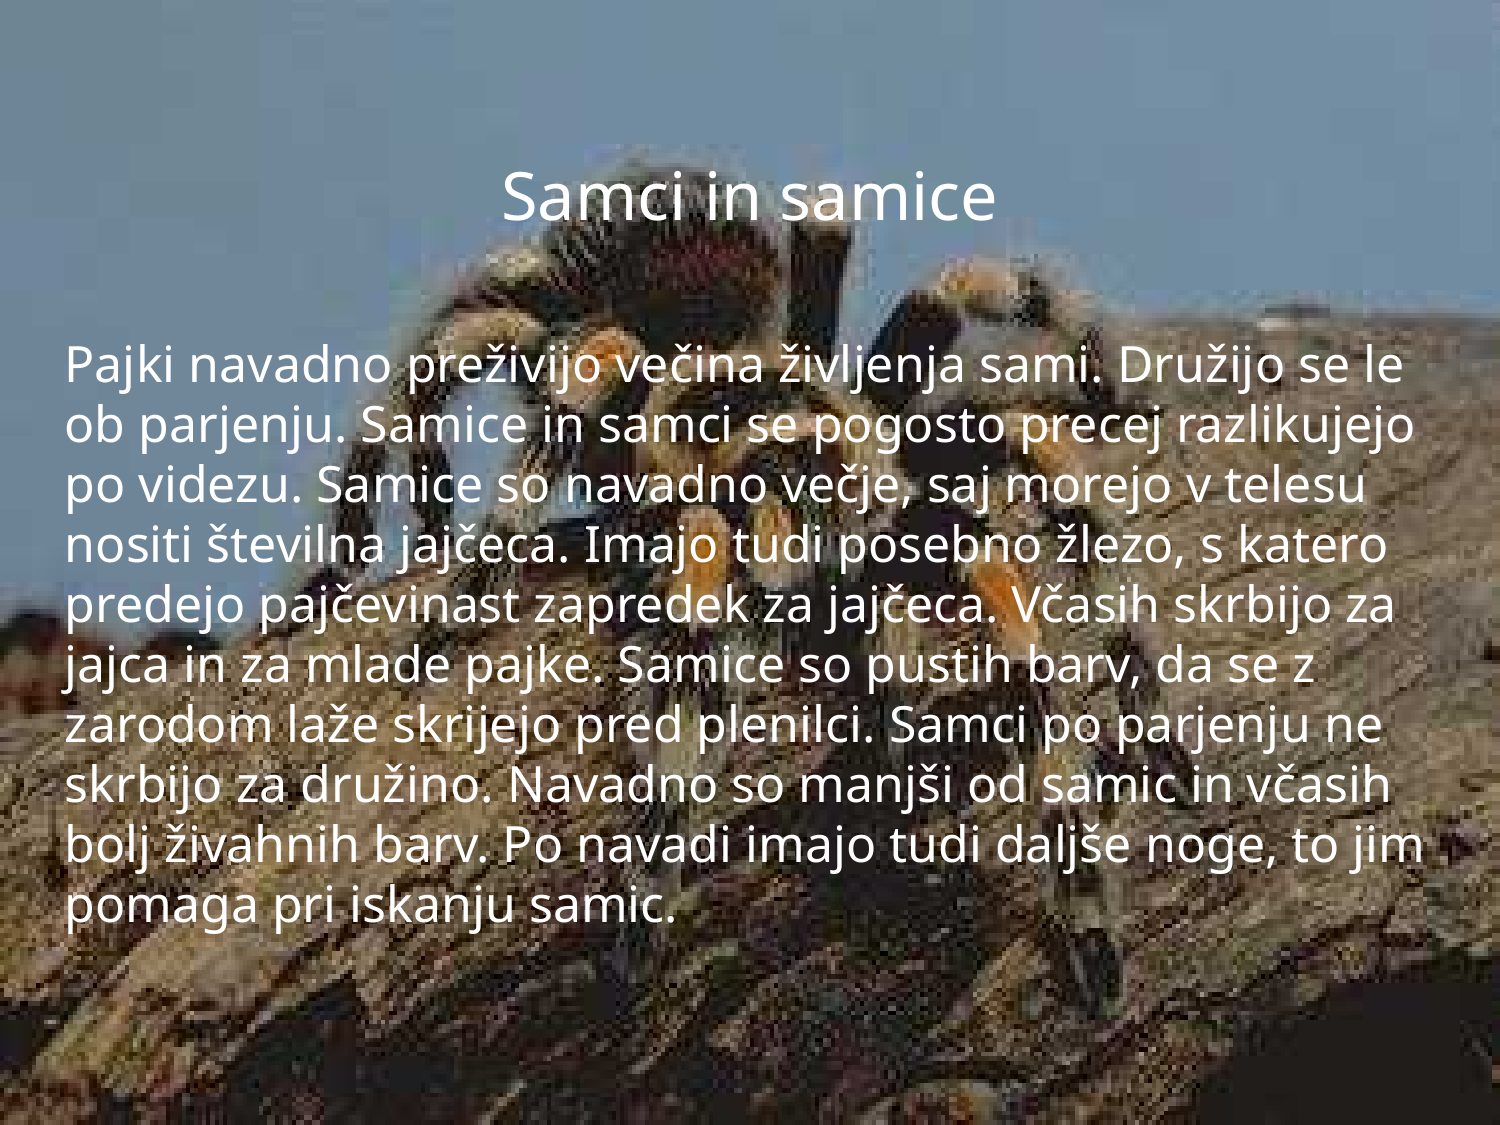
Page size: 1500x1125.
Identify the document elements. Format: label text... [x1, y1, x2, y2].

title Samci in samice [112, 99, 1388, 288]
text_box Pajki navadno preživijo večina življenja sami. Družijo se le ob parjenju. Samice in samci se pogosto precej razlikujejo po videzu. Samice so navadno večje, saj morejo v telesu nositi številna jajčeca. Imajo tudi posebno žlezo, s katero predejo pajčevinast zapredek za jajčeca. Včasih skrbijo za jajca in za mlade pajke. Samice so pustih barv, da se z zarodom laže skrijejo pred plenilci. Samci po parjenju ne skrbijo za družino. Navadno so manjši od samic in včasih bolj živahnih barv. Po navadi imajo tudi daljše noge, to jim pomaga pri iskanju samic. [50, 324, 1450, 1000]
picture [0, 0, 1500, 1125]
